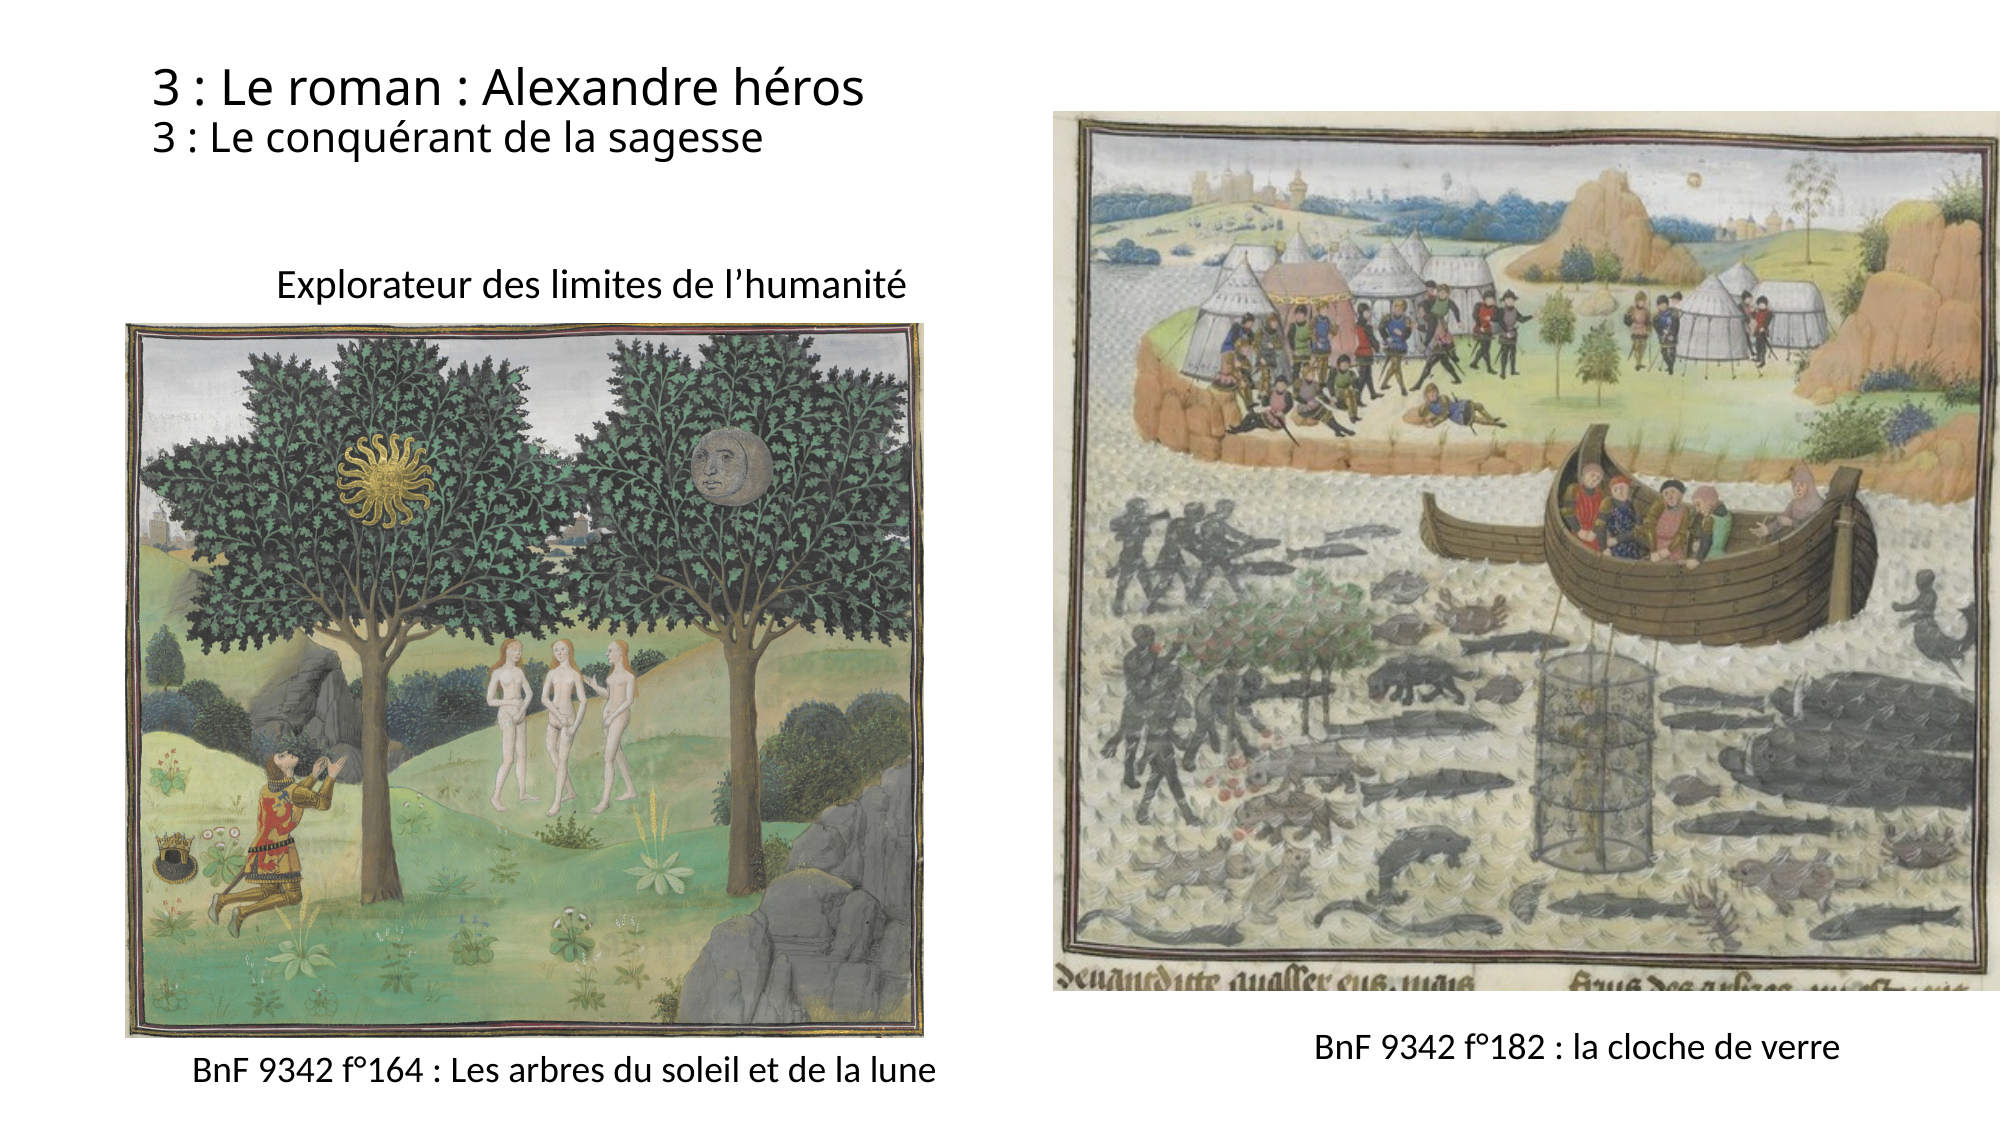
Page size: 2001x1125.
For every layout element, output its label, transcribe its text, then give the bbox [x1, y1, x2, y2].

text_box BnF 9342 f°164 : Les arbres du soleil et de la lune [177, 1037, 962, 1098]
title 3 : Le roman : Alexandre héros 3 : Le conquérant de la sagesse [137, 3, 1863, 221]
list Explorateur des limites de l’humanité [261, 254, 1053, 330]
text_box BnF 9342 f°182 : la cloche de verre [1299, 1015, 1863, 1076]
picture [1053, 111, 2000, 991]
picture [125, 323, 924, 1038]
